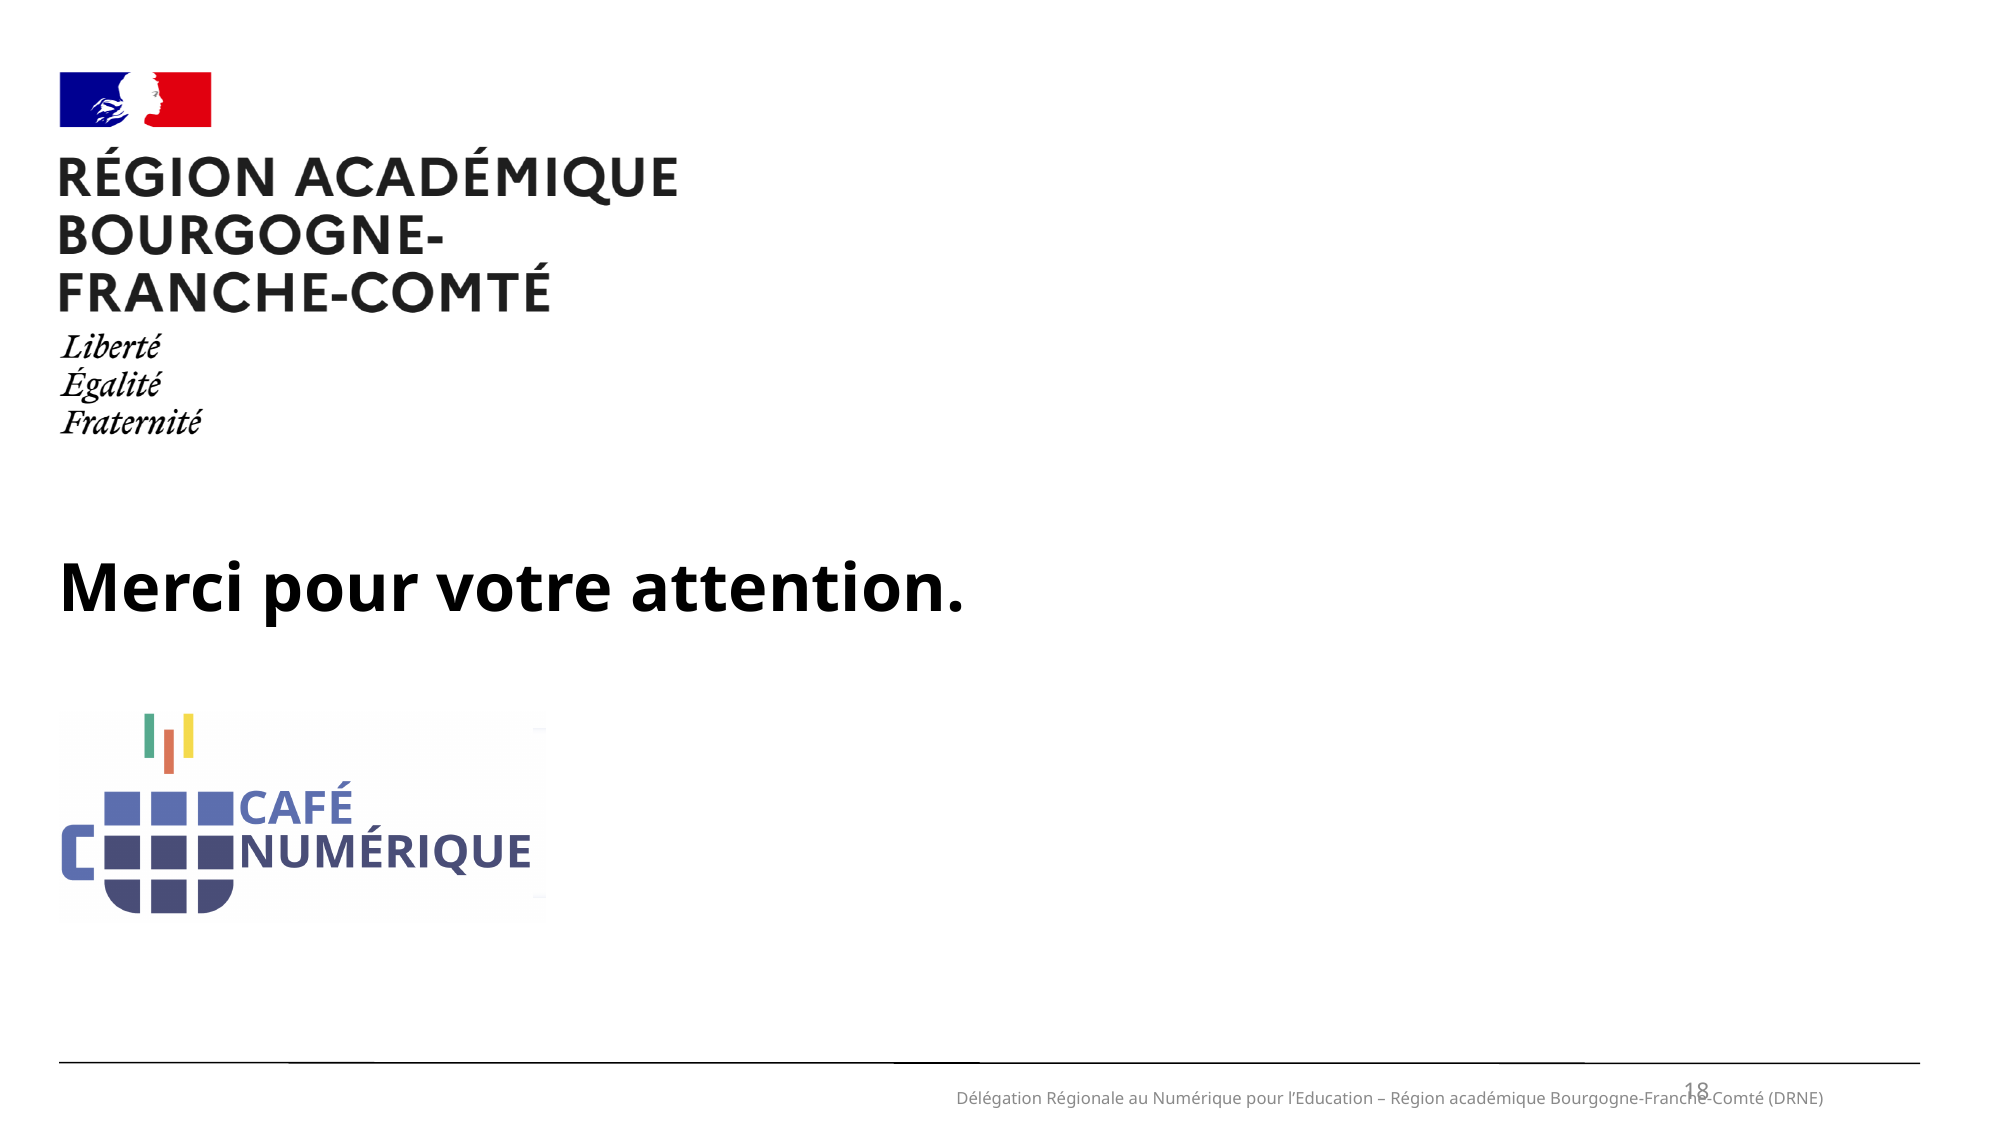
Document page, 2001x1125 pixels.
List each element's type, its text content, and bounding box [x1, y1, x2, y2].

text_box Délégation Régionale au Numérique pour l’Education – Région académique Bourgogne-Franche-Comté (DRNE) [922, 1069, 1844, 1125]
picture [59, 711, 546, 923]
title Merci pour votre attention. [59, 516, 1919, 664]
text_box 18 [1683, 1062, 1919, 1122]
